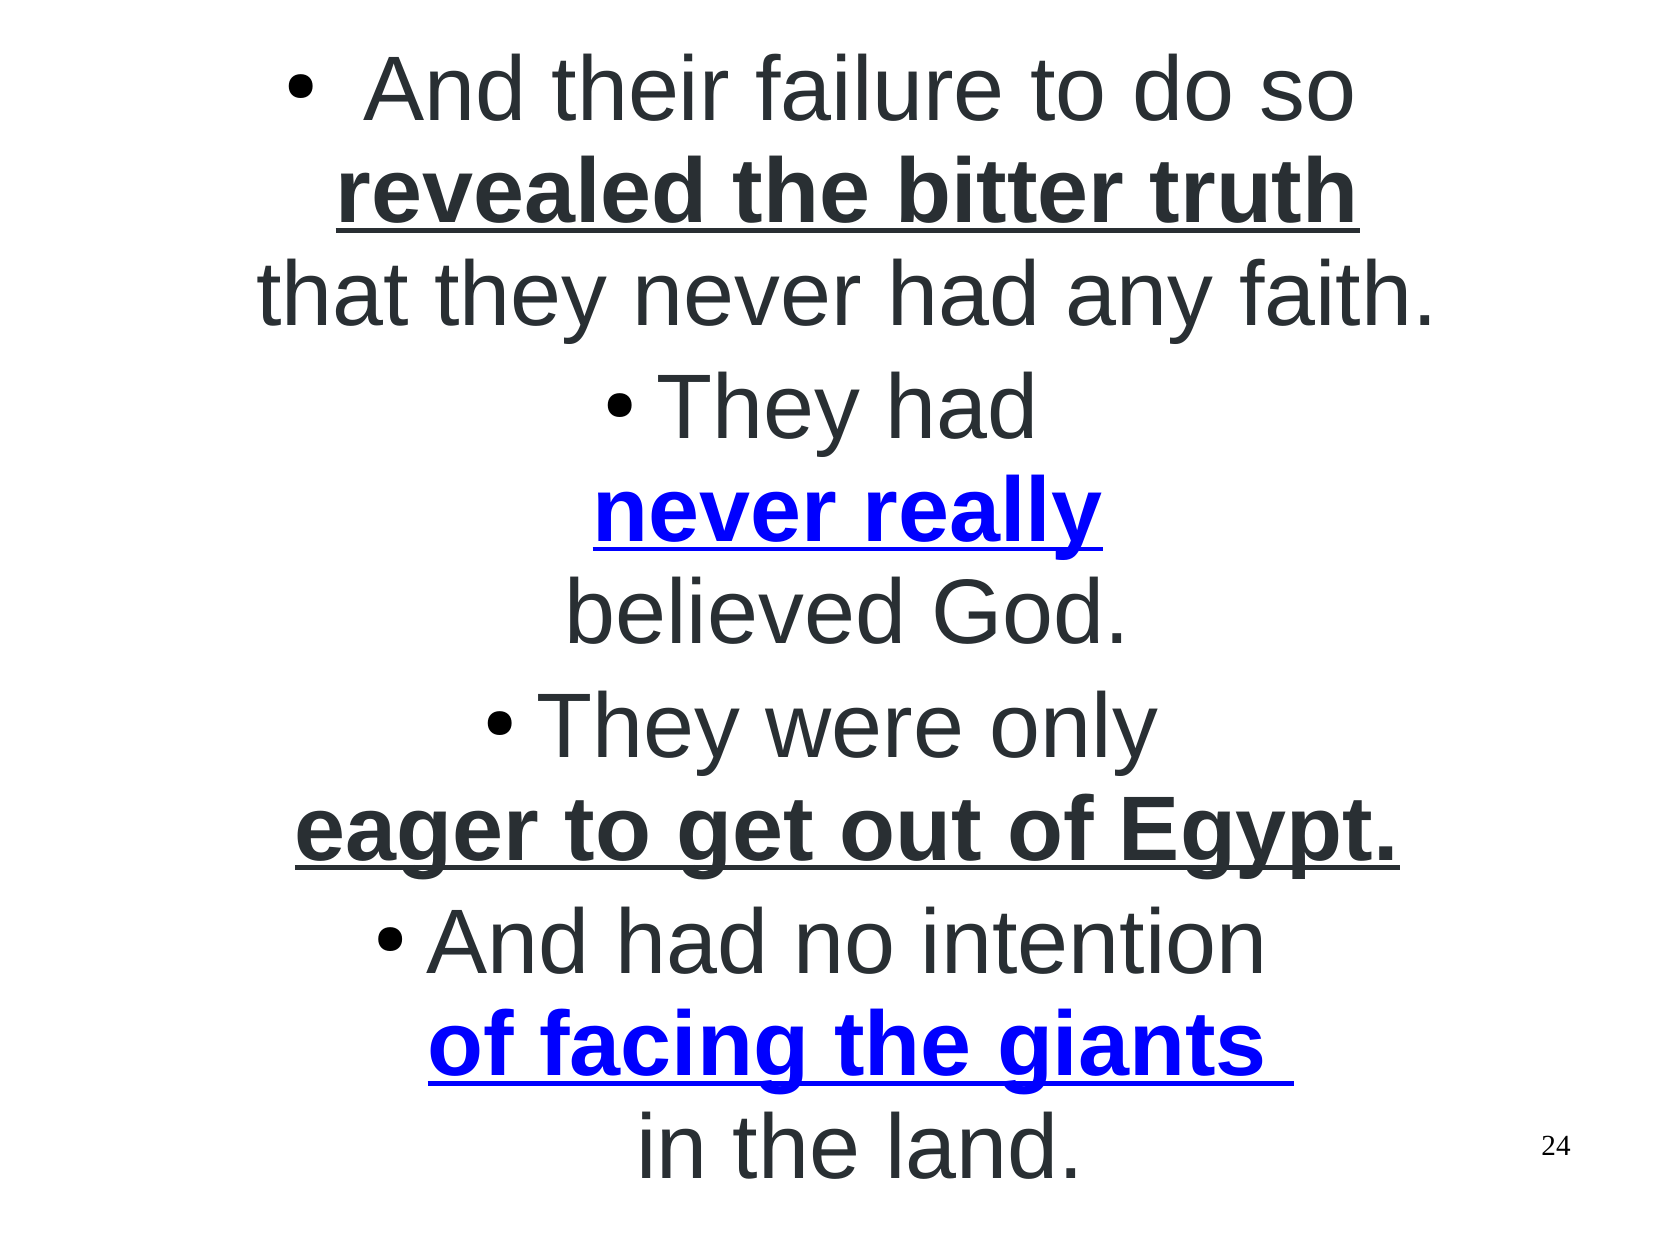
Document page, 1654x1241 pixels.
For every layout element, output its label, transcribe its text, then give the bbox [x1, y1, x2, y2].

list And their failure to do so revealed the bitter truth that they never had any faith. They had never really believed God. They were only eager to get out of Egypt. And had no intention of facing the giants in the land. [37, 37, 1613, 1201]
